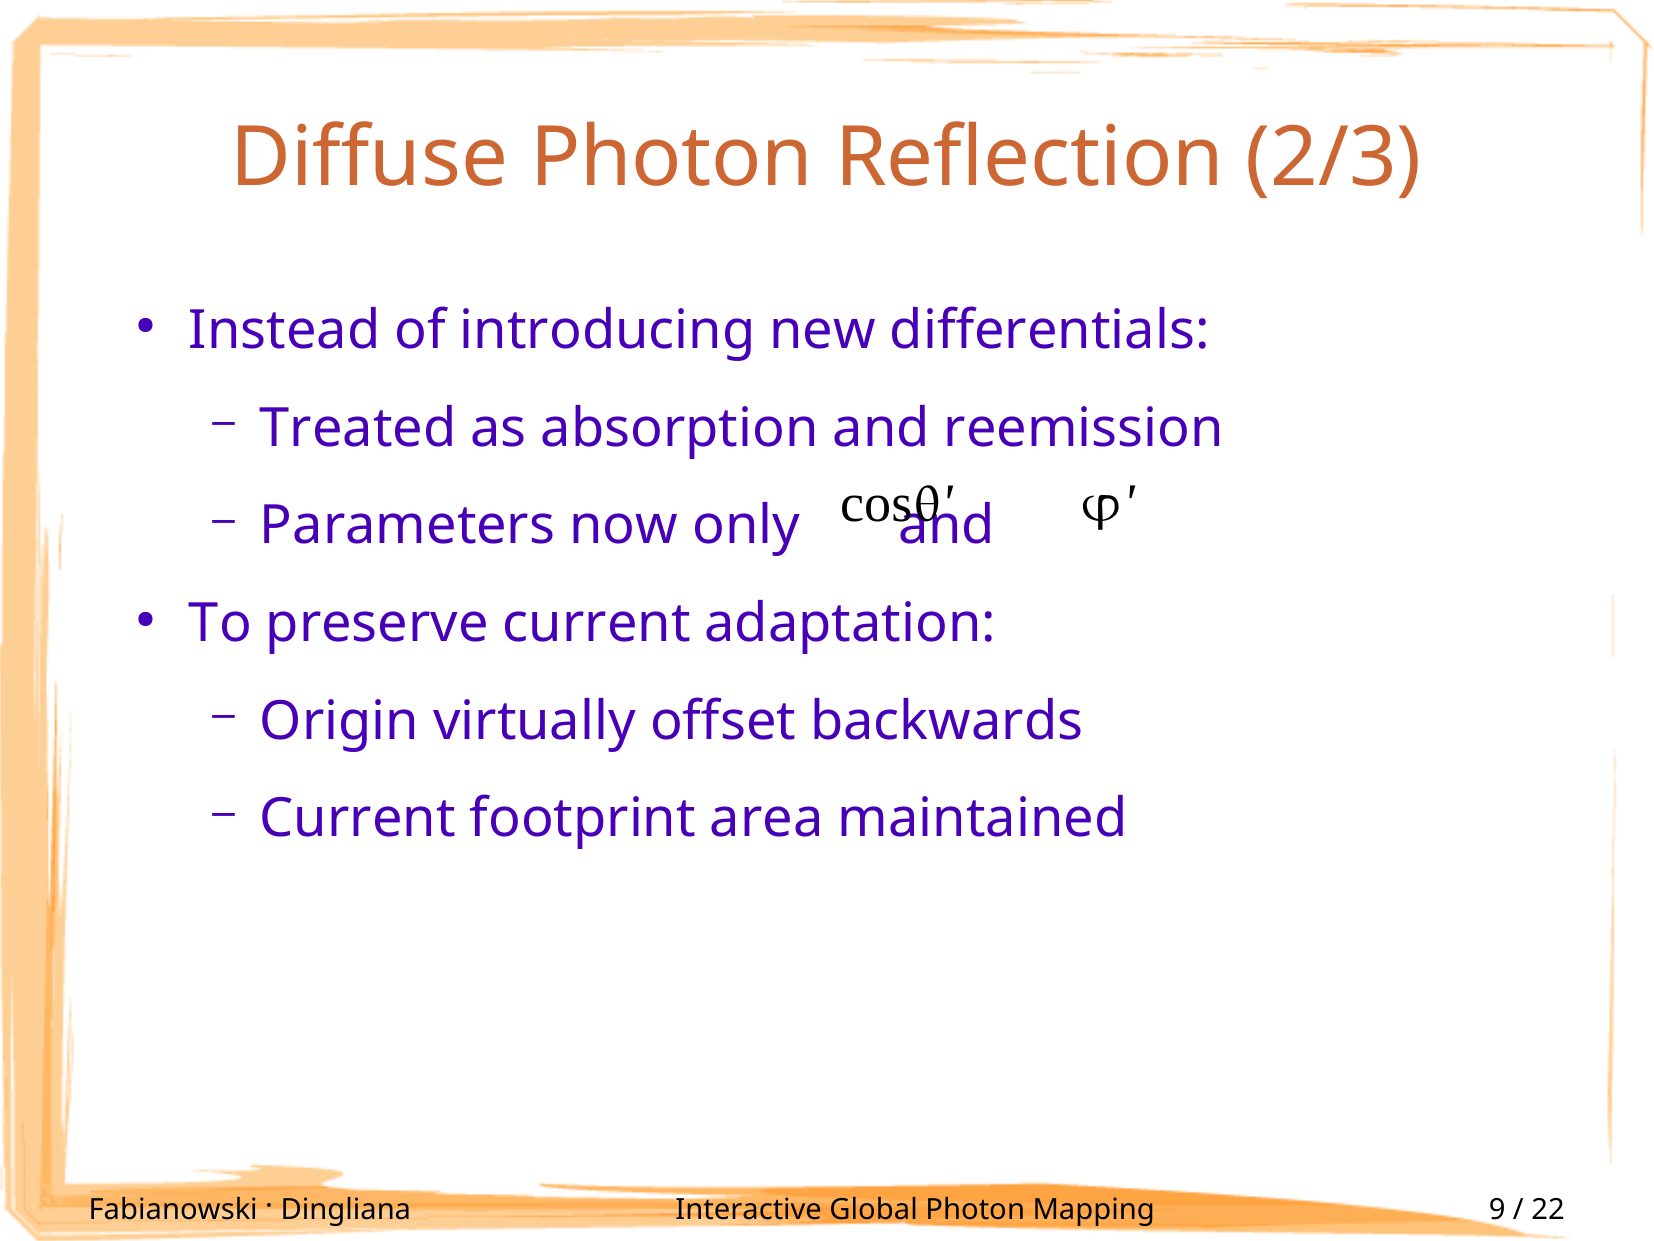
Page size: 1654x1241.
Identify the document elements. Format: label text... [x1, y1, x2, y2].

picture [0, 0, 1654, 1241]
chart [838, 472, 960, 533]
list Instead of introducing new differentials: Treated as absorption and reemission Parameters now only and To preserve current adaptation: Origin virtually offset backwards Current footprint area maintained [118, 290, 1571, 1049]
chart [1081, 472, 1142, 533]
title Diffuse Photon Reflection (2/3) [82, 56, 1571, 250]
